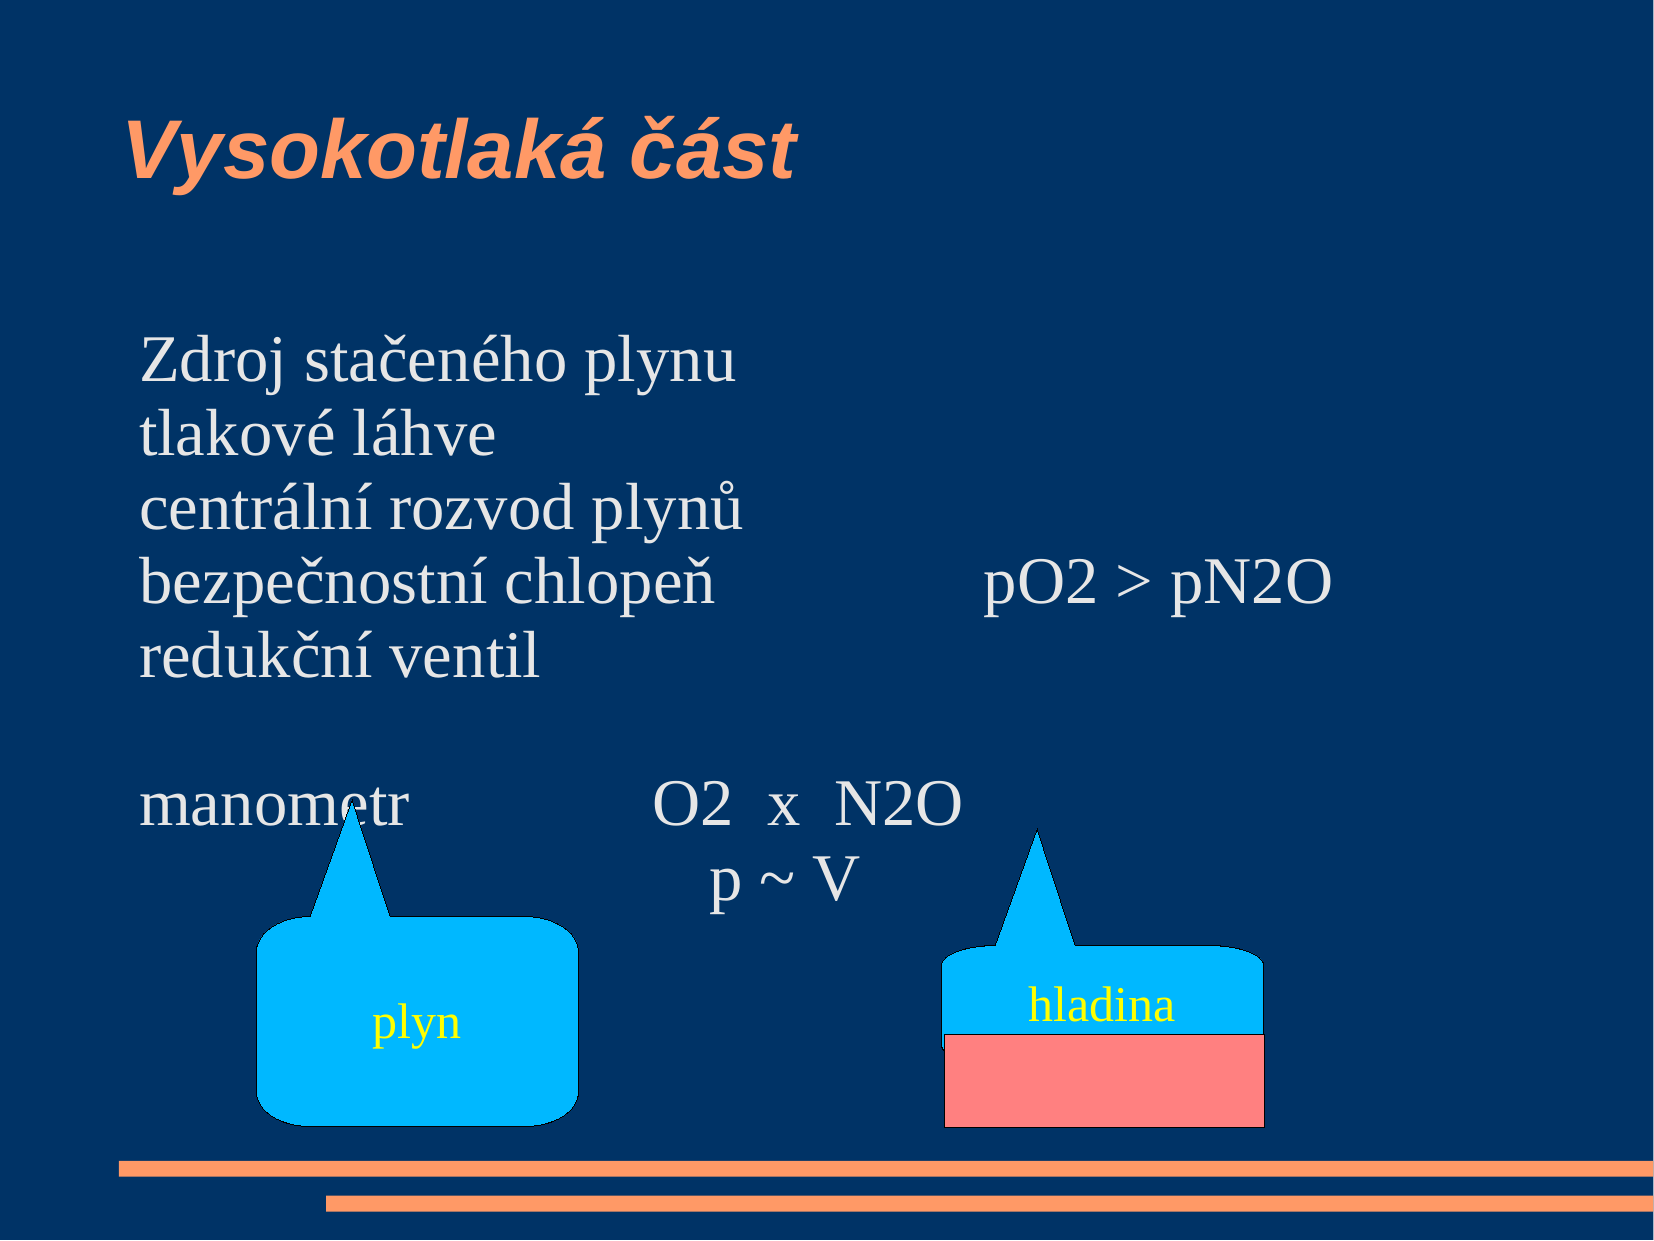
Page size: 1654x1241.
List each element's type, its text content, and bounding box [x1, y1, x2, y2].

text_box plyn [256, 799, 579, 1127]
title Vysokotlaká část [121, 46, 1534, 254]
text_box [944, 1034, 1265, 1128]
text_box hladina [941, 828, 1264, 1051]
list Zdroj stačeného plynu tlakové láhve centrální rozvod plynů bezpečnostní chlopeň pO2 > pN2O redukční ventil manometr O2 x N2O p ~ V [121, 322, 1561, 1132]
